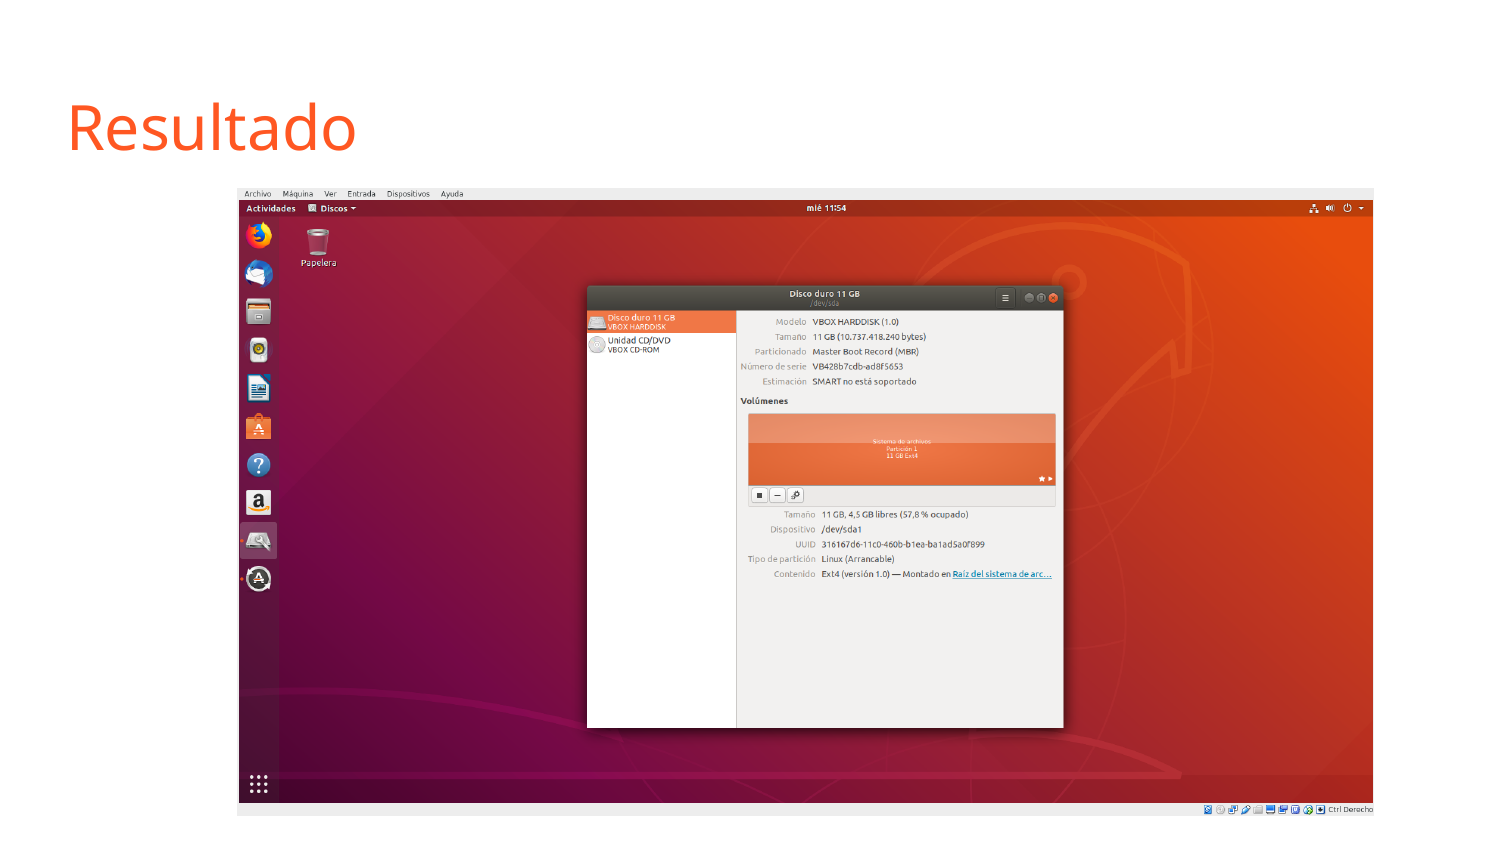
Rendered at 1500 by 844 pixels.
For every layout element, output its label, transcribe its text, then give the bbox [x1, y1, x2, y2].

picture [237, 188, 1374, 816]
title Resultado [51, 72, 1449, 167]
